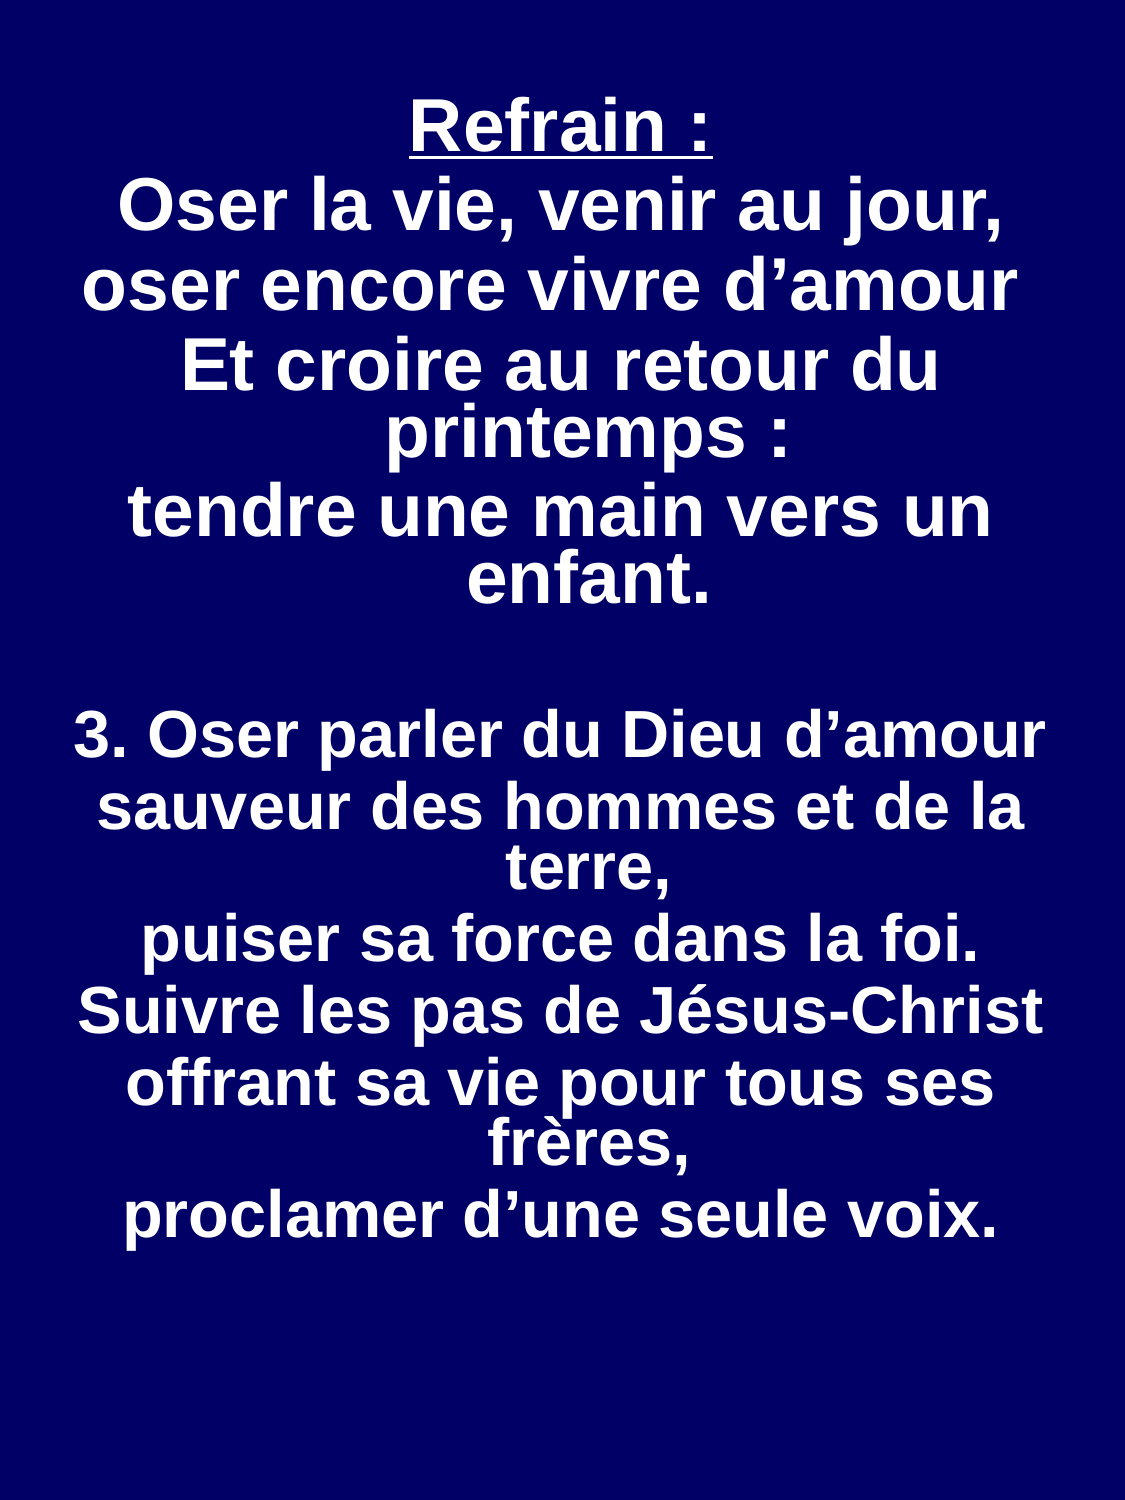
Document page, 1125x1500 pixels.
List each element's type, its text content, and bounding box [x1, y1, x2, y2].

text_box Refrain : Oser la vie, venir au jour, oser encore vivre d’amour Et croire au retour du printemps : tendre une main vers un enfant. 3. Oser parler du Dieu d’amour sauveur des hommes et de la terre, puiser sa force dans la foi. Suivre les pas de Jésus-Christ offrant sa vie pour tous ses frères, proclamer d’une seule voix. [11, 35, 1111, 1441]
